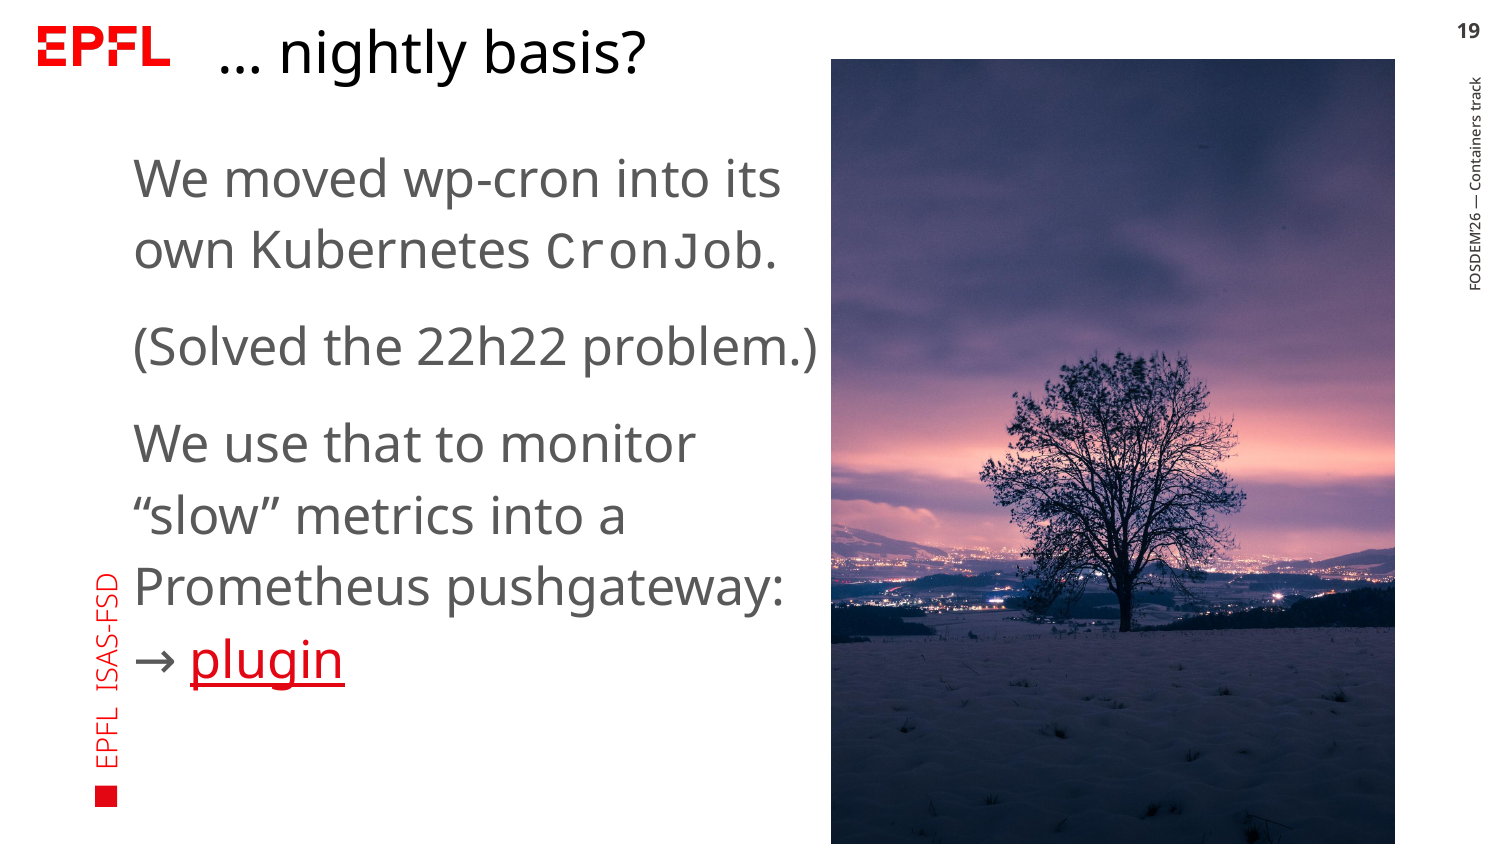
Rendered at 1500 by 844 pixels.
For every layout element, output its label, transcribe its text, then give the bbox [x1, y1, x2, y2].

title … nightly basis? [202, 0, 1449, 122]
list We moved wp-cron into its own Kubernetes CronJob. (Solved the 22h22 problem.) We use that to monitor “slow” metrics into a Prometheus pushgateway: → plugin [118, 120, 831, 807]
slide_number <number> [1415, 0, 1496, 65]
picture [831, 59, 1395, 844]
picture [38, 26, 170, 66]
